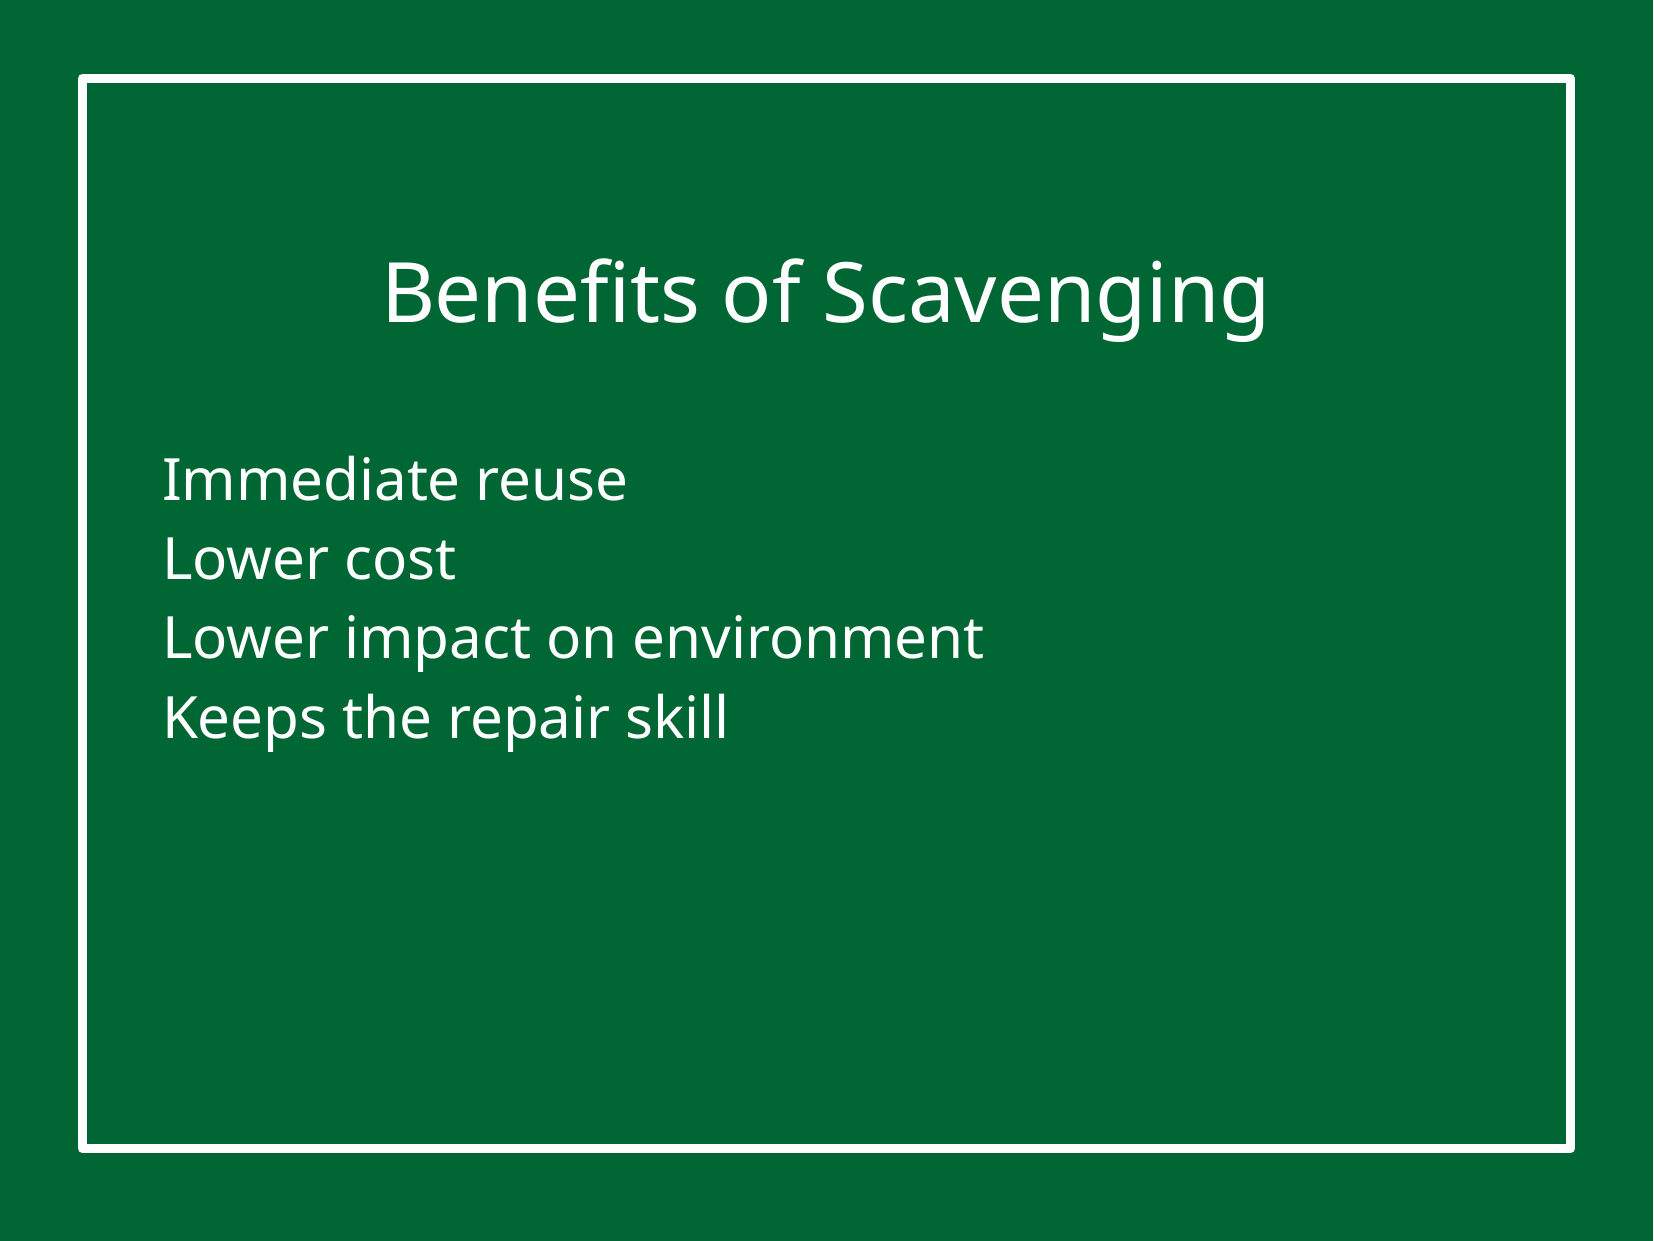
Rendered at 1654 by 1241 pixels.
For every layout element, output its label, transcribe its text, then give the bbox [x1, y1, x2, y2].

subtitle Benefits of Scavenging Immediate reuse Lower cost Lower impact on environment Keeps the repair skill [82, 78, 1571, 1149]
